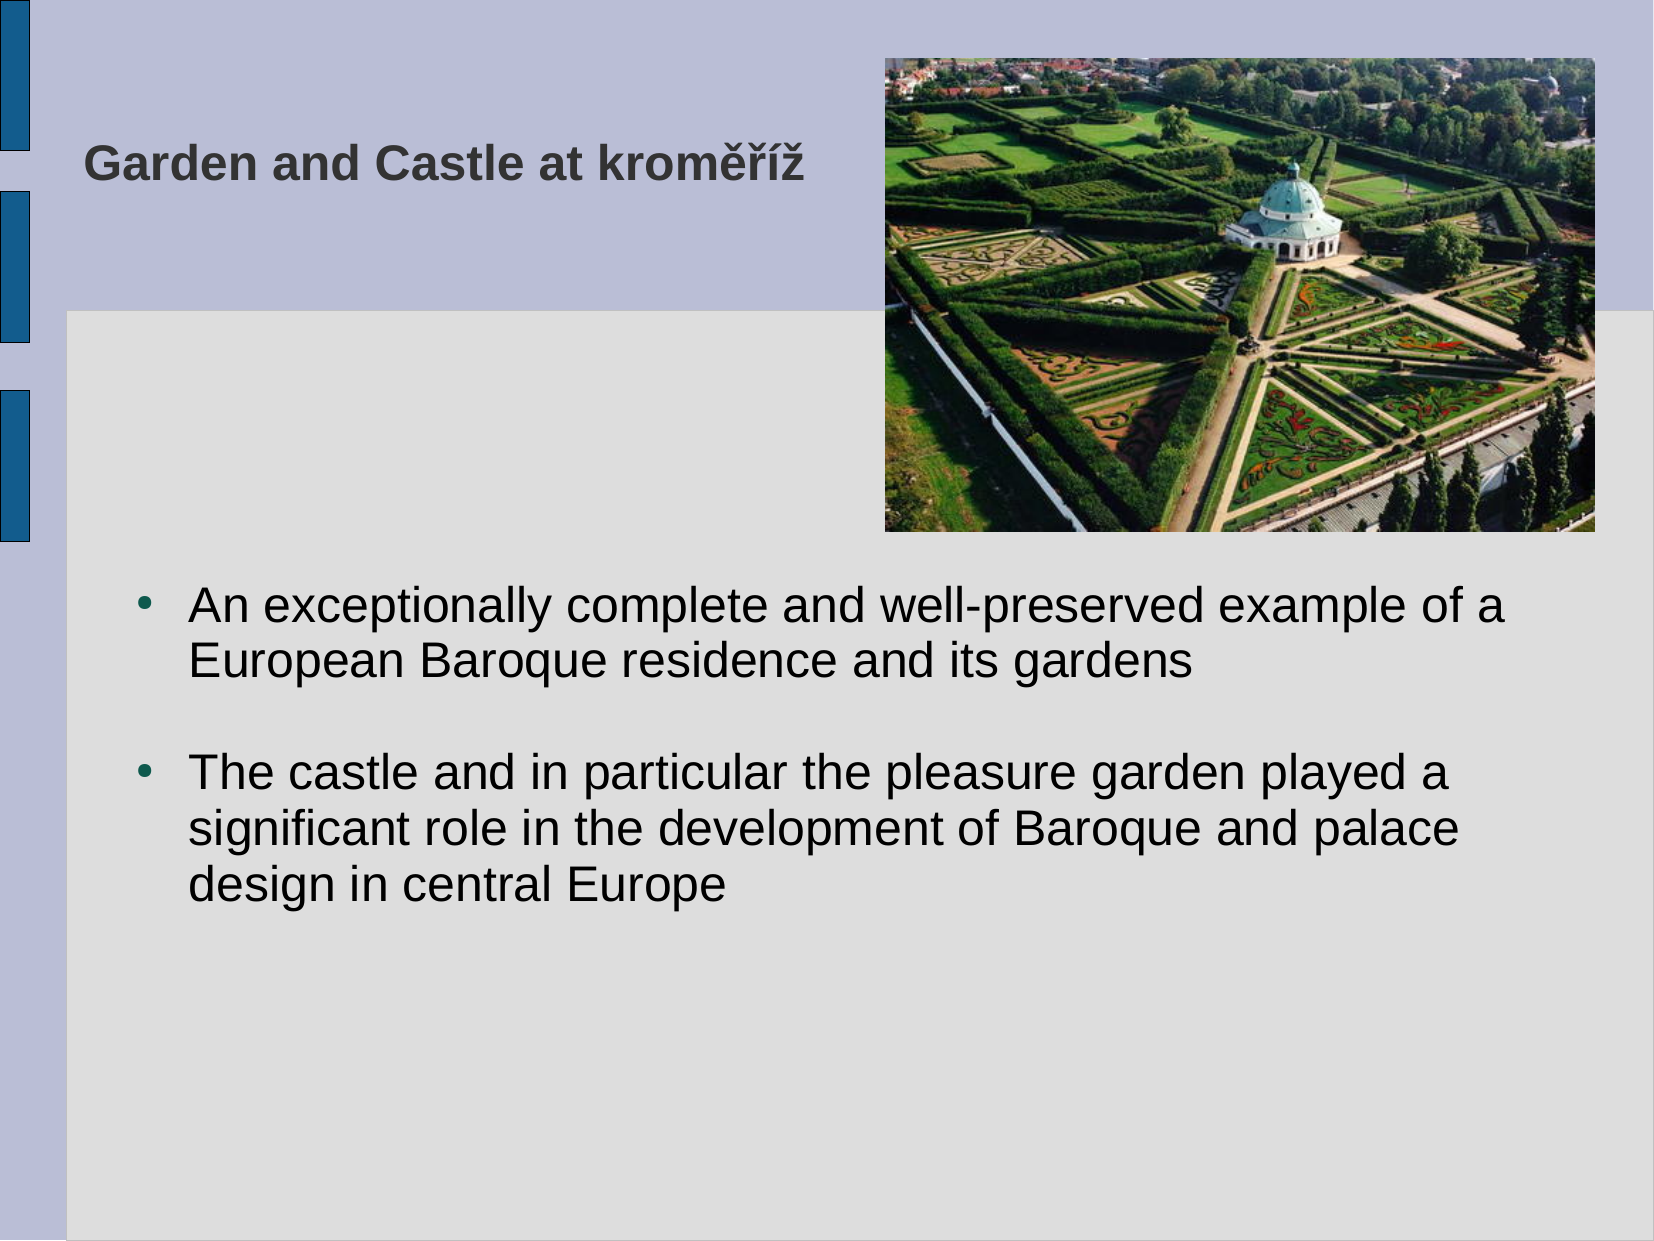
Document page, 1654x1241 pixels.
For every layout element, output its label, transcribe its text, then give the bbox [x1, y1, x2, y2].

list An exceptionally complete and well-preserved example of a European Baroque residence and its gardens The castle and in particular the pleasure garden played a significant role in the development of Baroque and palace design in central Europe [118, 576, 1531, 1241]
picture [885, 58, 1595, 532]
title Garden and Castle at kroměříž [3, 59, 885, 267]
